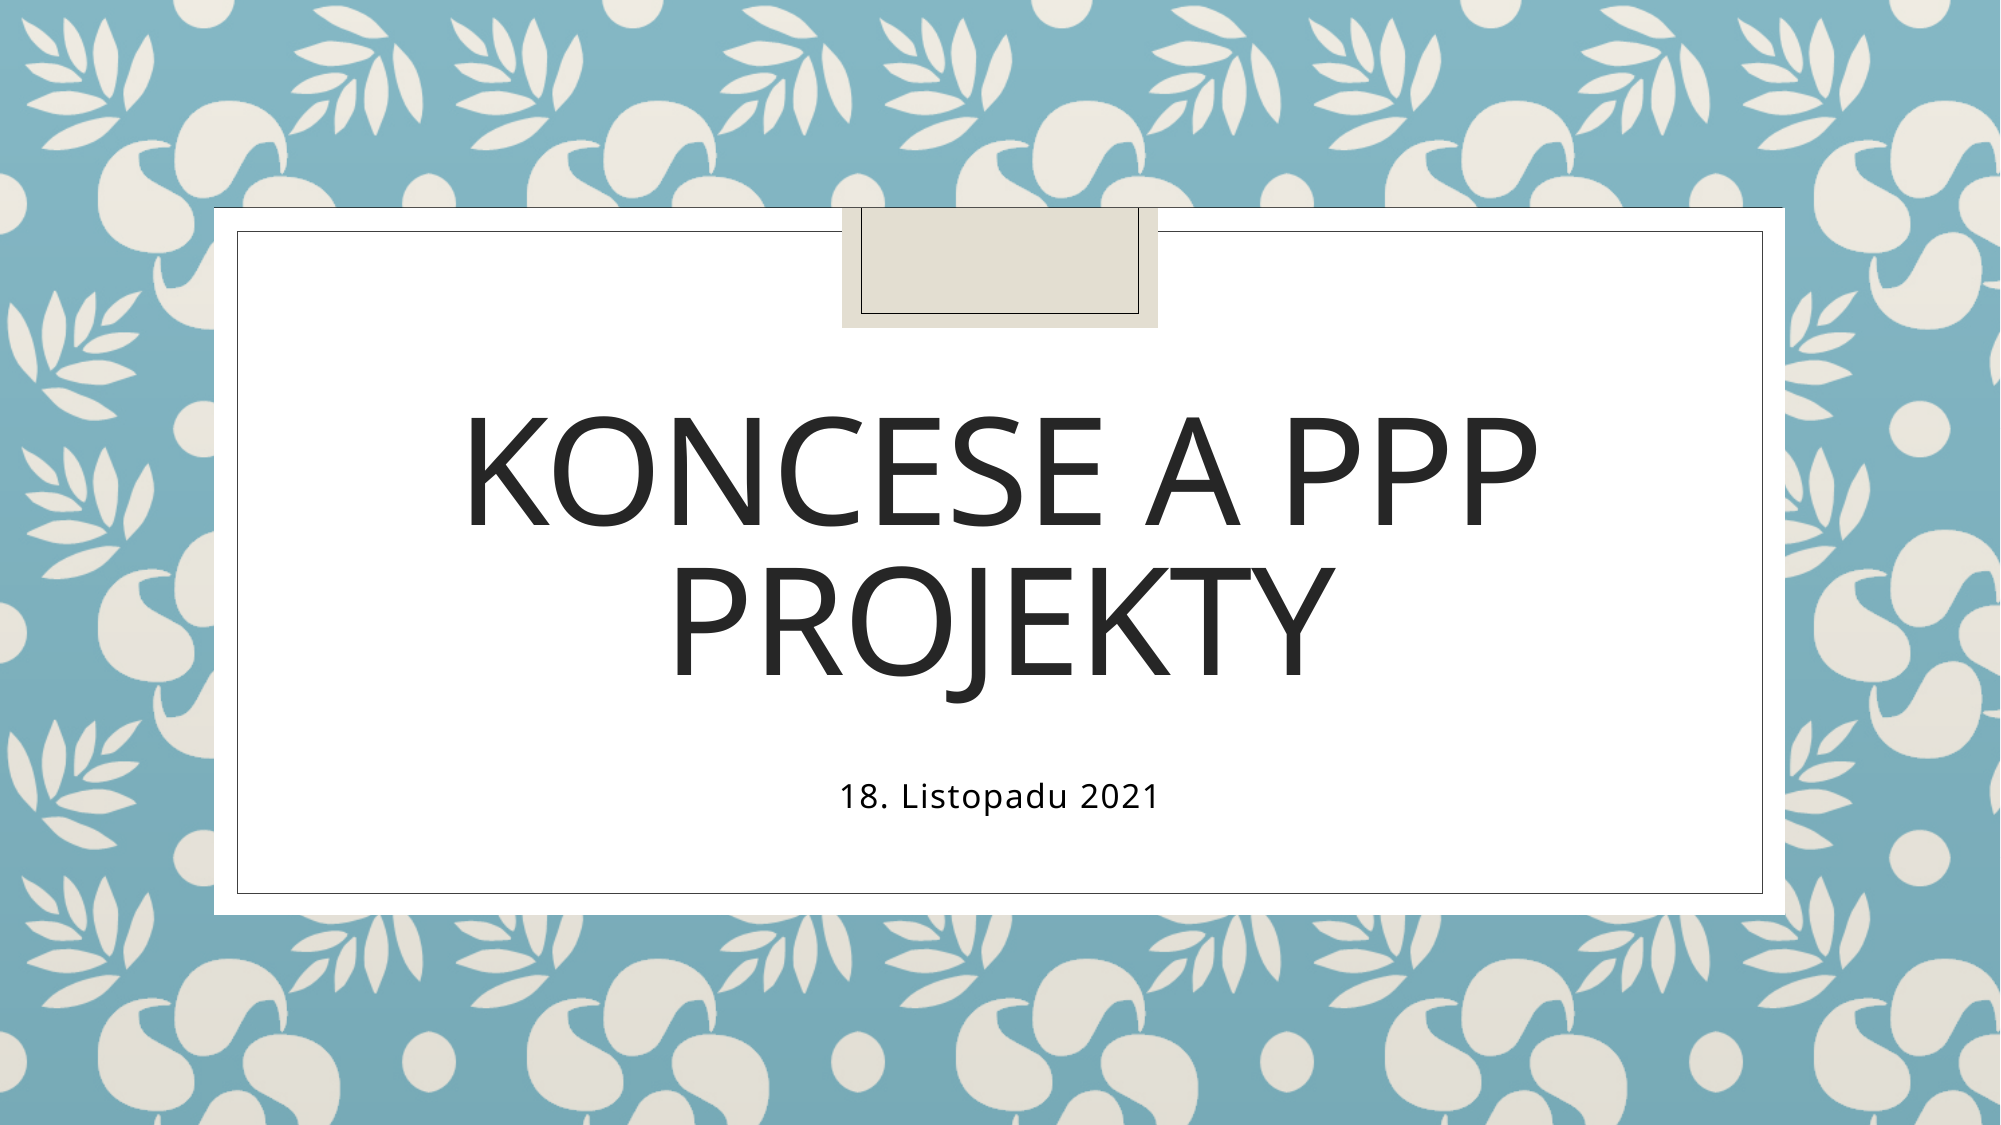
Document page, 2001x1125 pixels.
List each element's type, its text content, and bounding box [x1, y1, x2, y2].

subtitle 18. Listopadu 2021 [256, 768, 1745, 844]
title Koncese a PPP projekty [256, 343, 1744, 768]
